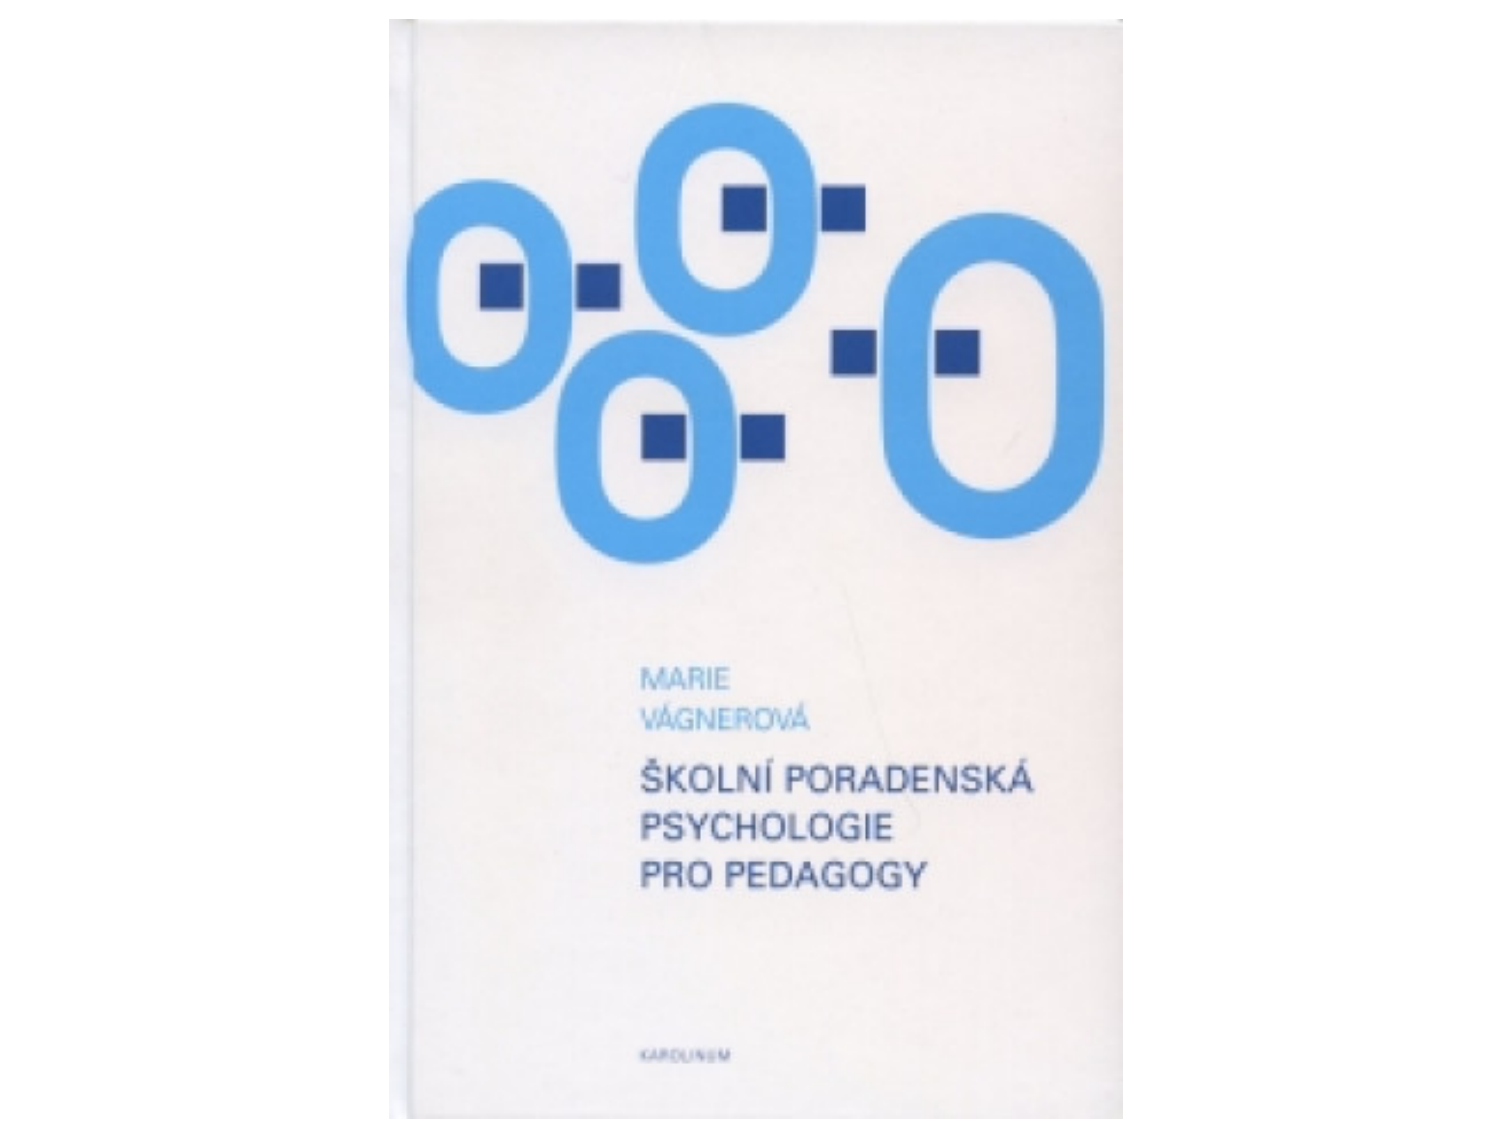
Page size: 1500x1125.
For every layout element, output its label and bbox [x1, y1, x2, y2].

picture [389, 19, 1123, 1119]
